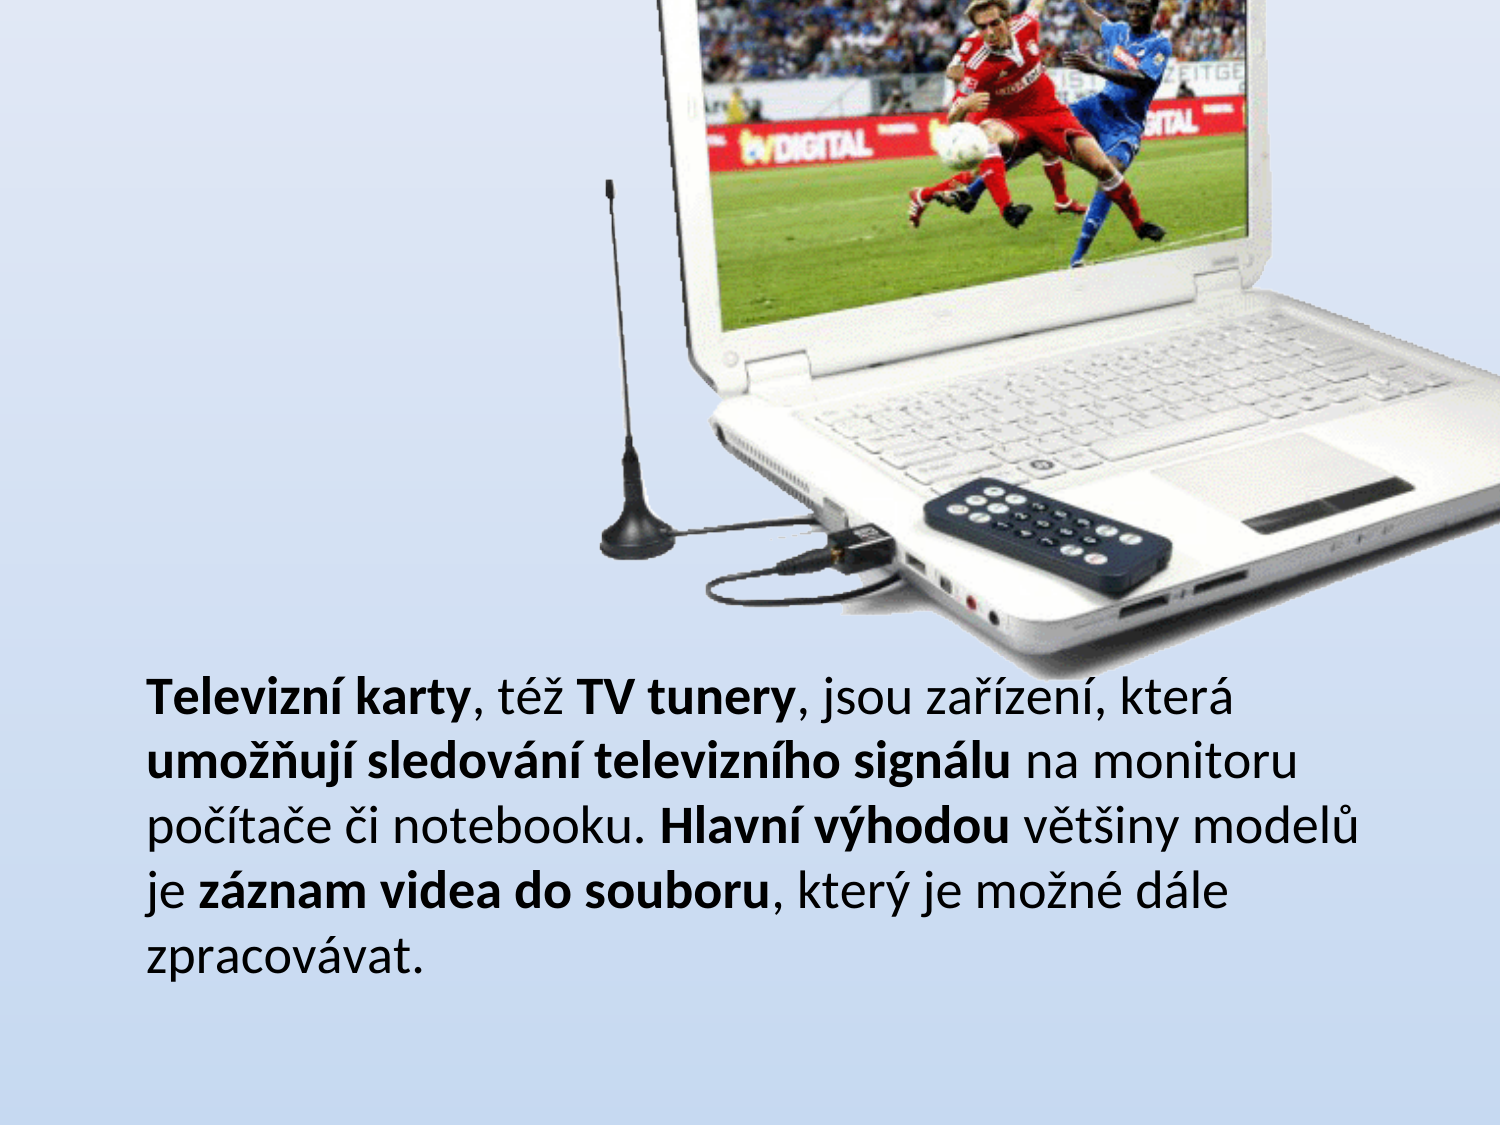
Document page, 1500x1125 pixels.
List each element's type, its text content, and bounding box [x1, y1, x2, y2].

text_box Televizní karty, též TV tunery, jsou zařízení, která umožňují sledování televizního signálu na monitoru počítače či notebooku. Hlavní výhodou většiny modelů je záznam videa do souboru, který je možné dále zpracovávat. [75, 652, 1426, 1047]
picture [549, 0, 1500, 708]
